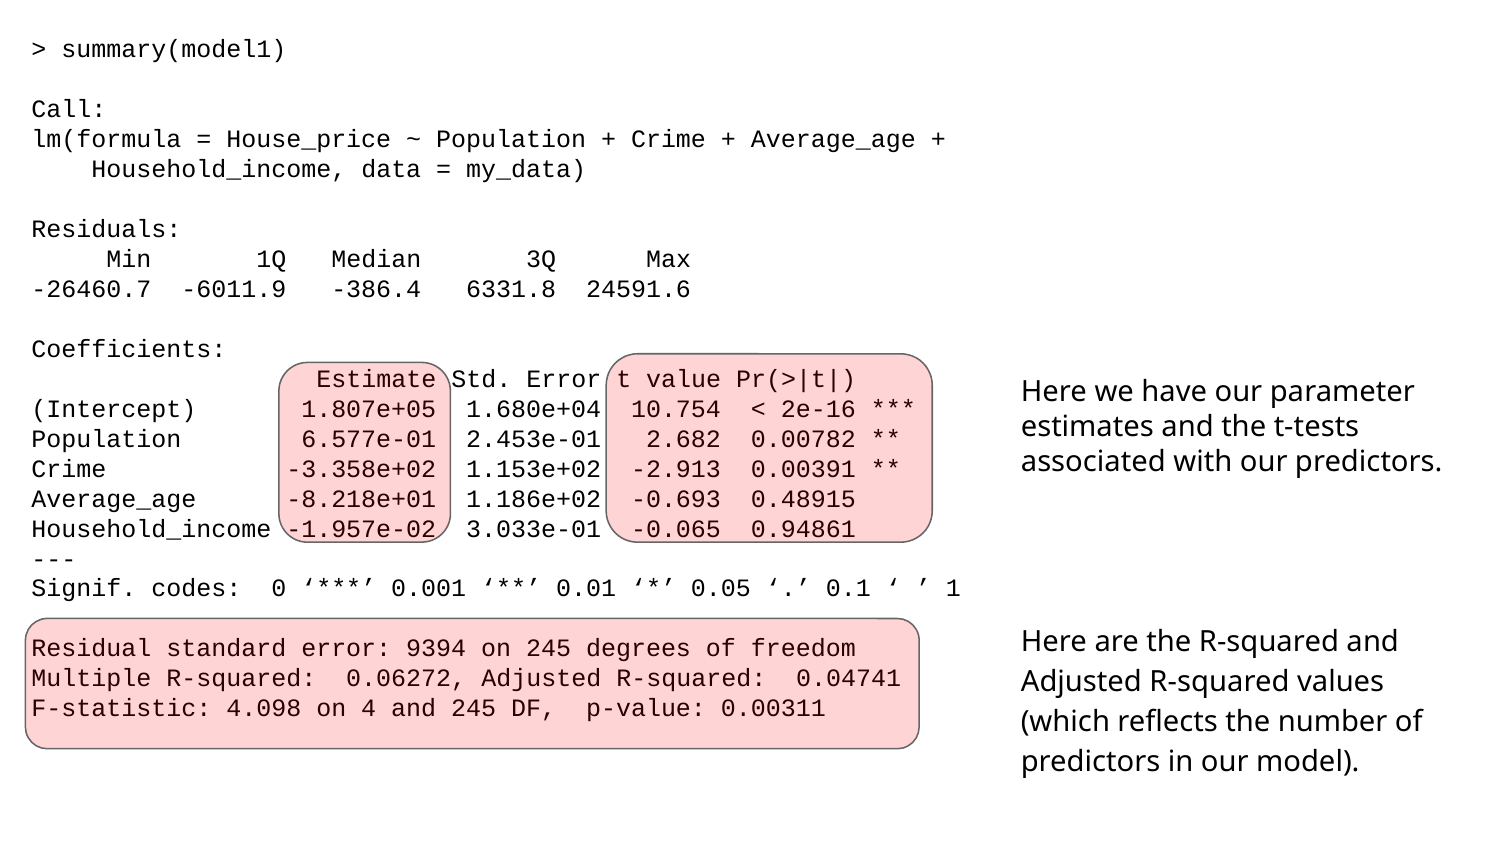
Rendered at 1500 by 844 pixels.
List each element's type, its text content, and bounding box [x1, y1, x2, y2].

text_box Here we have our parameter estimates and the t-tests associated with our predictors. Here are the R-squared and Adjusted R-squared values (which reflects the number of predictors in our model). [1005, 357, 1478, 784]
text_box [278, 362, 451, 543]
text_box [25, 618, 920, 749]
text_box [606, 353, 933, 543]
text_box > summary(model1) Call: lm(formula = House_price ~ Population + Crime + Average_age + Household_income, data = my_data) Residuals: Min 1Q Median 3Q Max -26460.7 -6011.9 -386.4 6331.8 24591.6 Coefficients: Estimate Std. Error t value Pr(>|t|) (Intercept) 1.807e+05 1.680e+04 10.754 < 2e-16 *** Population 6.577e-01 2.453e-01 2.682 0.00782 ** Crime -3.358e+02 1.153e+02 -2.913 0.00391 ** Average_age -8.218e+01 1.186e+02 -0.693 0.48915 Household_income -1.957e-02 3.033e-01 -0.065 0.94861 --- Signif. codes: 0 ‘***’ 0.001 ‘**’ 0.01 ‘*’ 0.05 ‘.’ 0.1 ‘ ’ 1 Residual standard error: 9394 on 245 degrees of freedom Multiple R-squared: 0.06272, Adjusted R-squared: 0.04741 F-statistic: 4.098 on 4 and 245 DF, p-value: 0.00311 [16, 18, 1205, 831]
